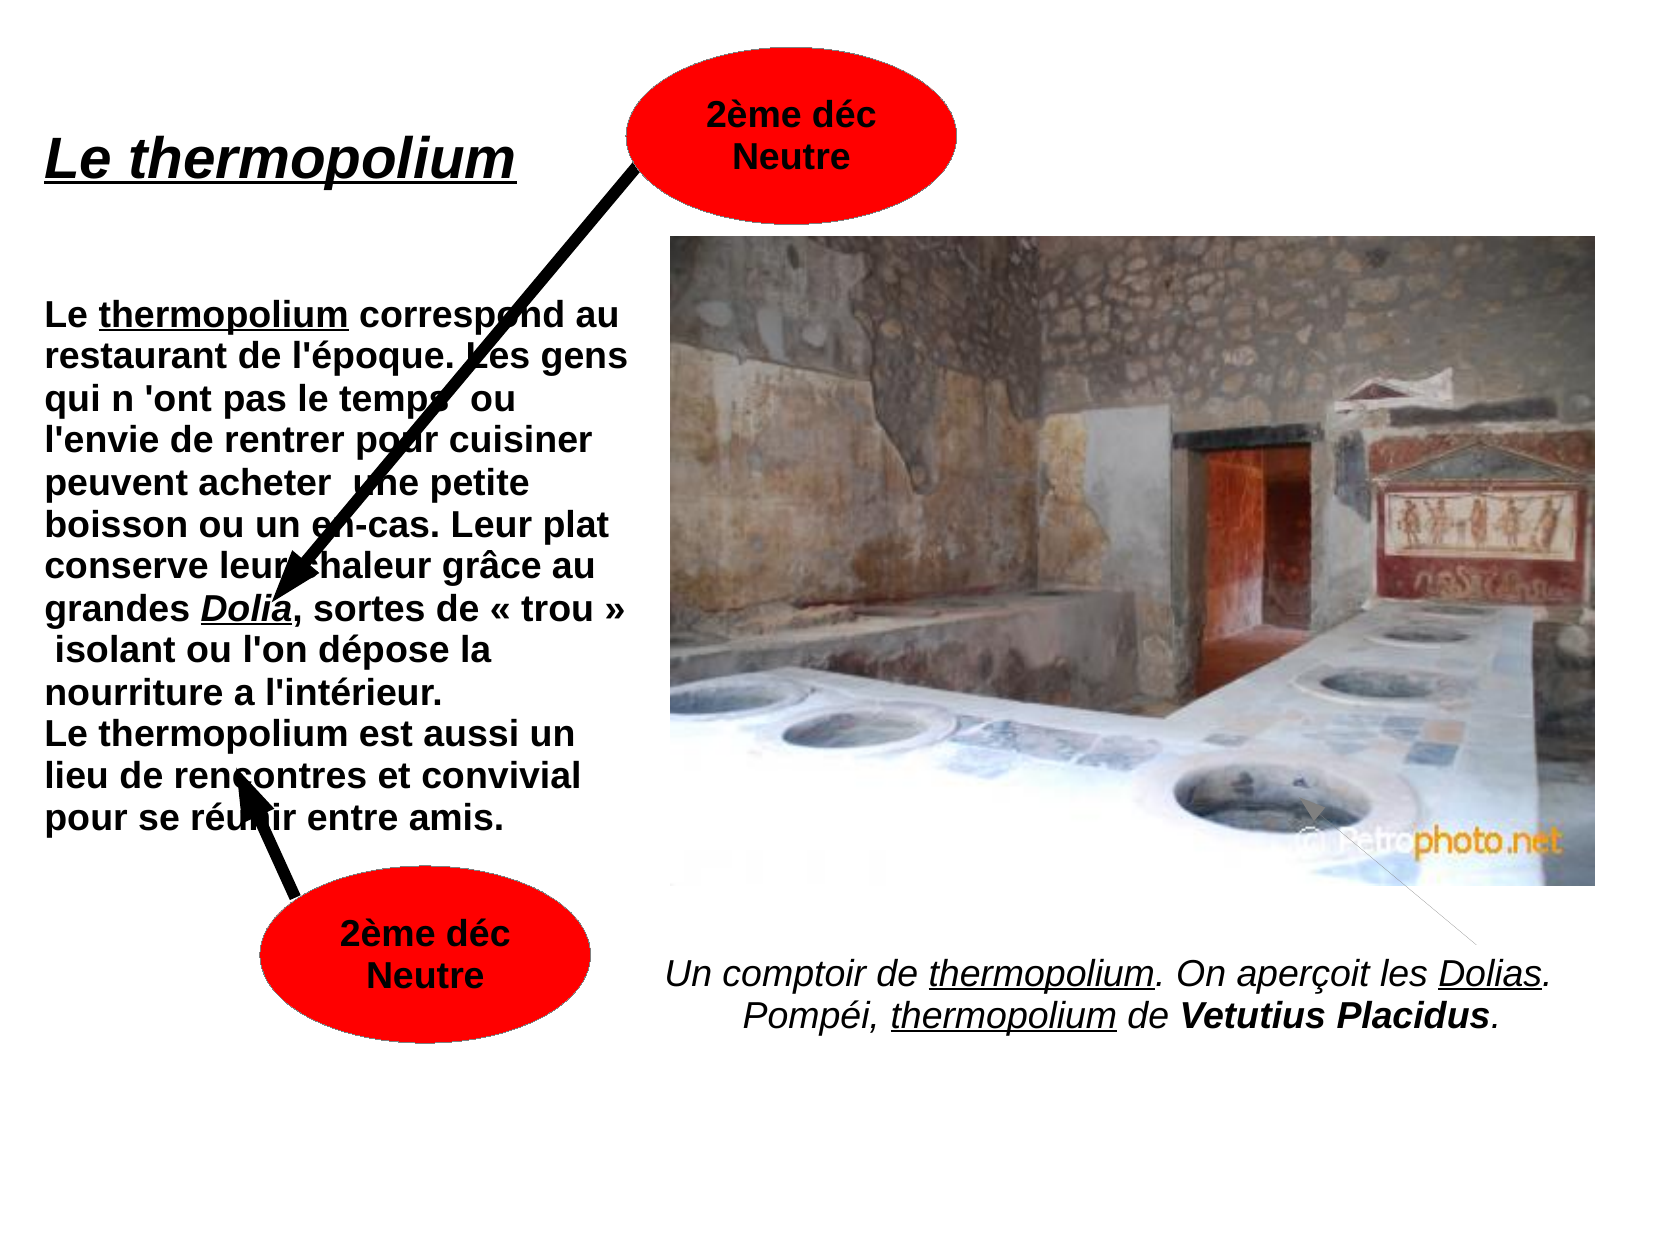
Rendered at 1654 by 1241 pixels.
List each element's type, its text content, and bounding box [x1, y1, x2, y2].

text_box 2ème déc Neutre [625, 47, 957, 225]
picture [670, 236, 1595, 886]
text_box Un comptoir de thermopolium. On aperçoit les Dolias. Pompéi, thermopolium de Vetutius Placidus. [649, 944, 1595, 1045]
text_box 2ème déc Neutre [259, 865, 591, 1044]
text_box Le thermopolium Le thermopolium correspond au restaurant de l'époque. Les gens qui n 'ont pas le temps ou l'envie de rentrer pour cuisiner peuvent acheter une petite boisson ou un en-cas. Leur plat conserve leur chaleur grâce au grandes Dolia, sortes de « trou » isolant ou l'on dépose la nourriture a l'intérieur. Le thermopolium est aussi un lieu de rencontres et convivial pour se réunir entre amis. [29, 118, 650, 866]
